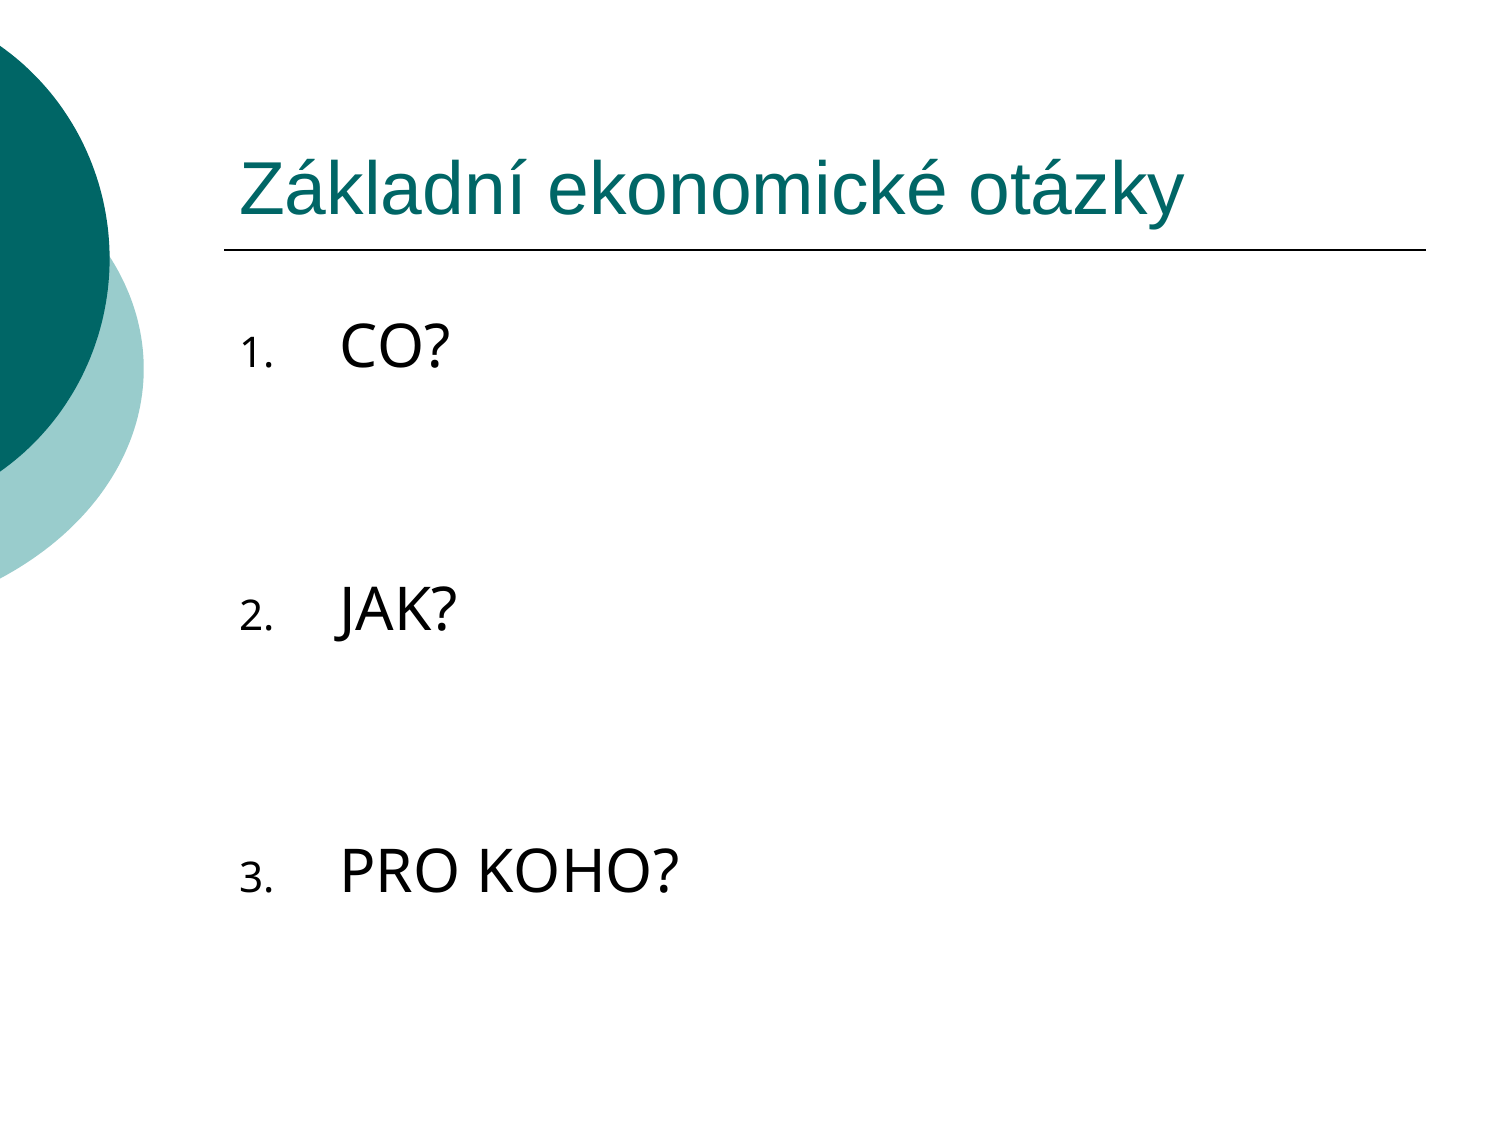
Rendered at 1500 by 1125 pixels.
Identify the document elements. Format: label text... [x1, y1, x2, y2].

title Základní ekonomické otázky [224, 49, 1425, 237]
list CO? JAK? PRO KOHO? [224, 299, 1425, 1125]
